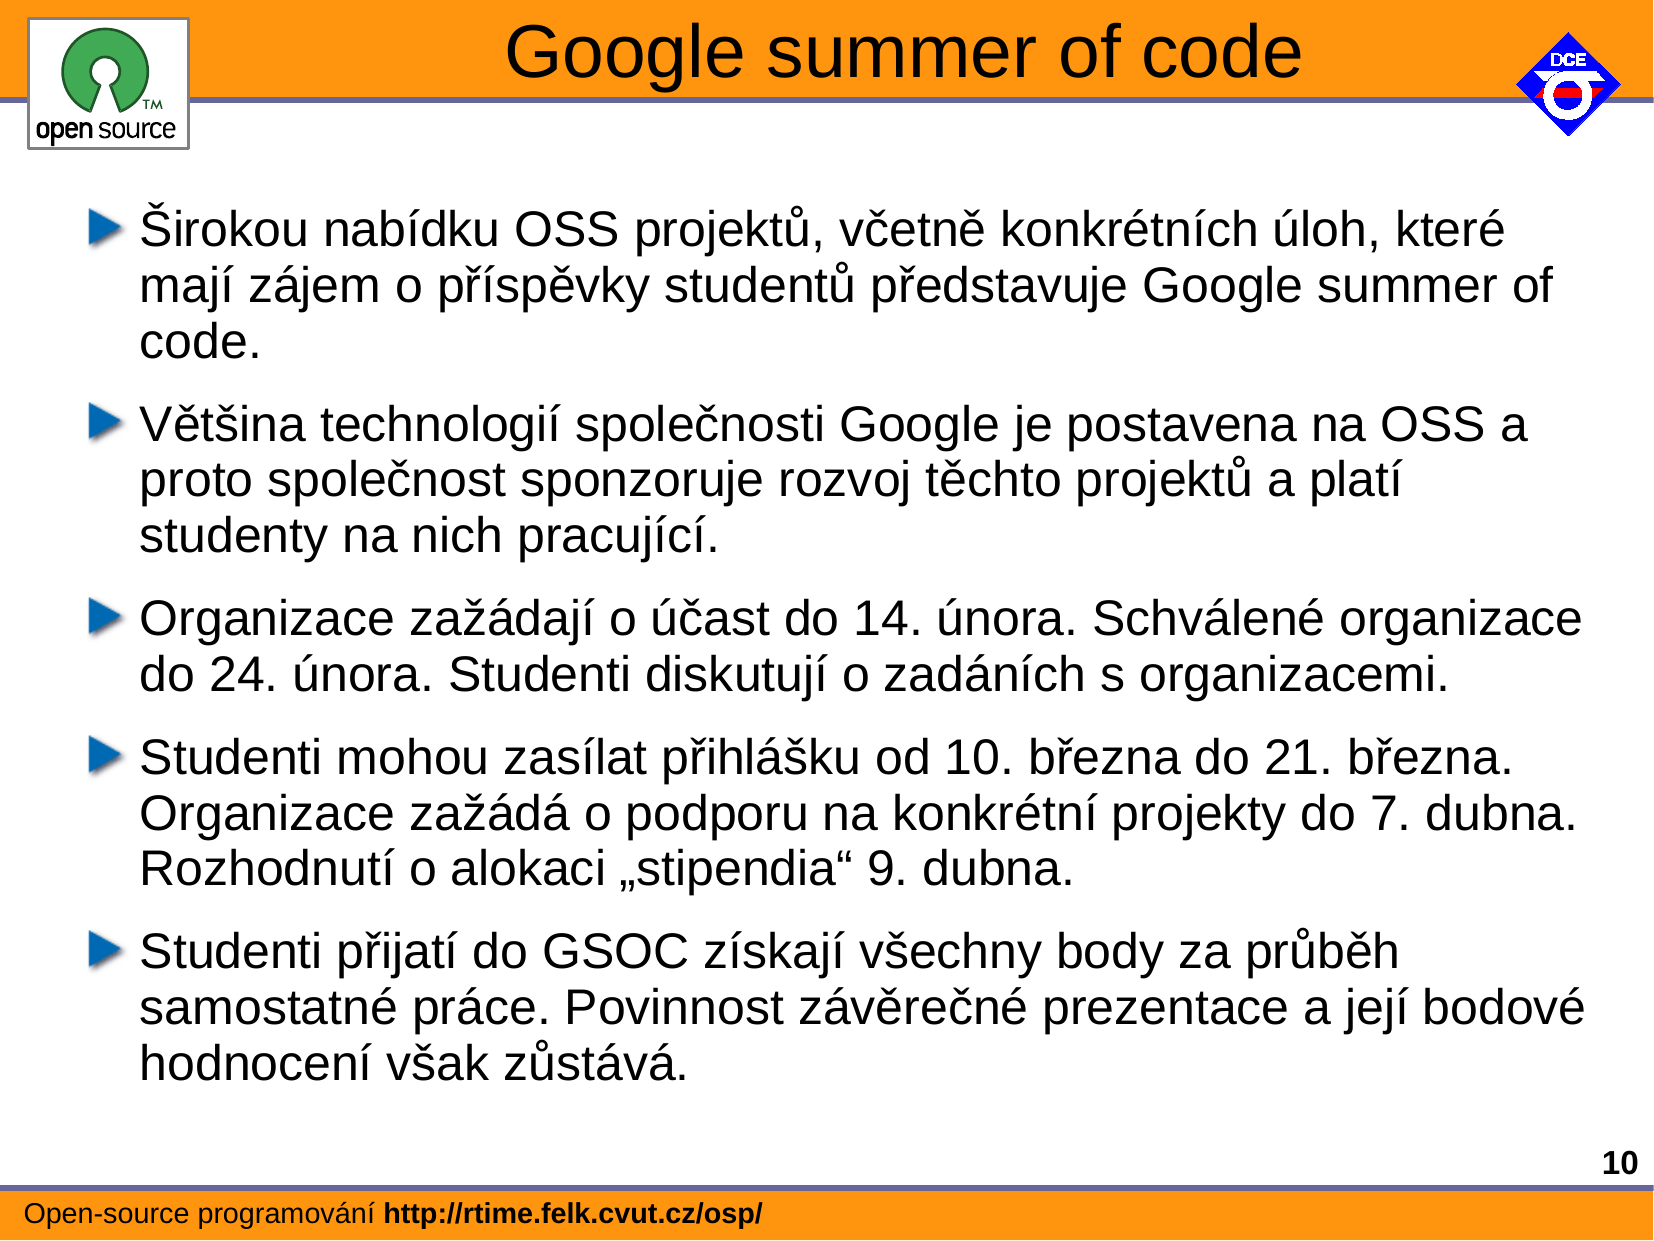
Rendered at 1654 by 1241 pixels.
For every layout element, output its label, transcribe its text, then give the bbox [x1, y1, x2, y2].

list Širokou nabídku OSS projektů, včetně konkrétních úloh, které mají zájem o příspěvky studentů představuje Google summer of code. Většina technologií společnosti Google je postavena na OSS a proto společnost sponzoruje rozvoj těchto projektů a platí studenty na nich pracující. Organizace zažádají o účast do 14. února. Schválené organizace do 24. února. Studenti diskutují o zadáních s organizacemi. Studenti mohou zasílat přihlášku od 10. března do 21. března. Organizace zažádá o podporu na konkrétní projekty do 7. dubna. Rozhodnutí o alokaci „stipendia“ 9. dubna. Studenti přijatí do GSOC získají všechny body za průběh samostatné práce. Povinnost závěrečné prezentace a její bodové hodnocení však zůstává. [68, 201, 1592, 1118]
title Google summer of code [178, 4, 1631, 98]
